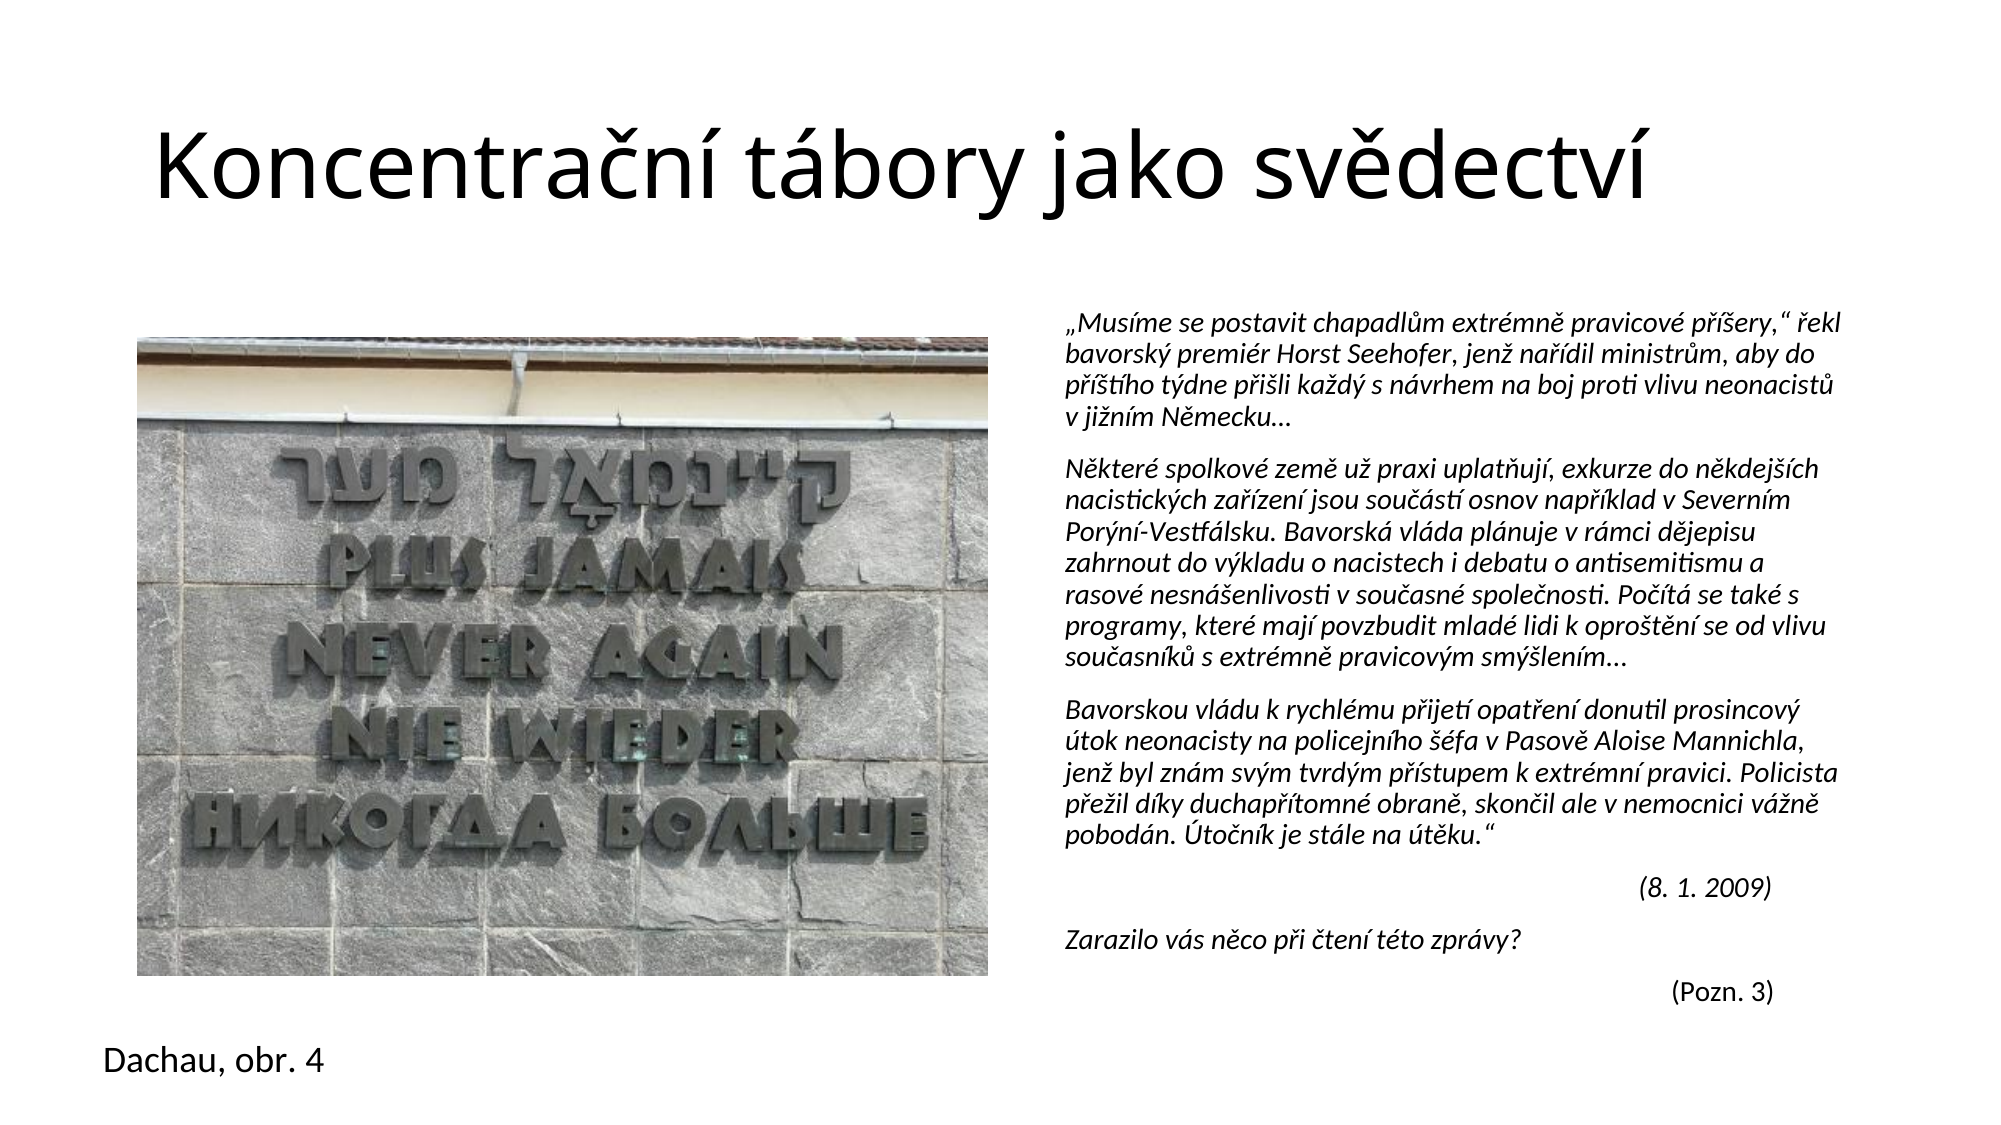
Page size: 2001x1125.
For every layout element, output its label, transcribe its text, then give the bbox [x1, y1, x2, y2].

list „Musíme se postavit chapadlům extrémně pravicové příšery,“ řekl bavorský premiér Horst Seehofer, jenž nařídil ministrům, aby do příštího týdne přišli každý s návrhem na boj proti vlivu neonacistů v jižním Německu… Některé spolkové země už praxi uplatňují, exkurze do někdejších nacistických zařízení jsou součástí osnov například v Severním Porýní-Vestfálsku. Bavorská vláda plánuje v rámci dějepisu zahrnout do výkladu o nacistech i debatu o antisemitismu a rasové nesnášenlivosti v současné společnosti. Počítá se také s programy, které mají povzbudit mladé lidi k oproštění se od vlivu současníků s extrémně pravicovým smýšlením... Bavorskou vládu k rychlému přijetí opatření donutil prosincový útok neonacisty na policejního šéfa v Pasově Aloise Mannichla, jenž byl znám svým tvrdým přístupem k extrémní pravici. Policista přežil díky duchapřítomné obraně, skončil ale v nemocnici vážně pobodán. Útočník je stále na útěku.“ (8. 1. 2009) Zarazilo vás něco při čtení této zprávy? (Pozn. 3) [1012, 299, 1863, 1016]
title Koncentrační tábory jako svědectví [137, 59, 1863, 278]
text_box Dachau, obr. 4 [88, 1027, 340, 1088]
text_box [137, 337, 988, 976]
